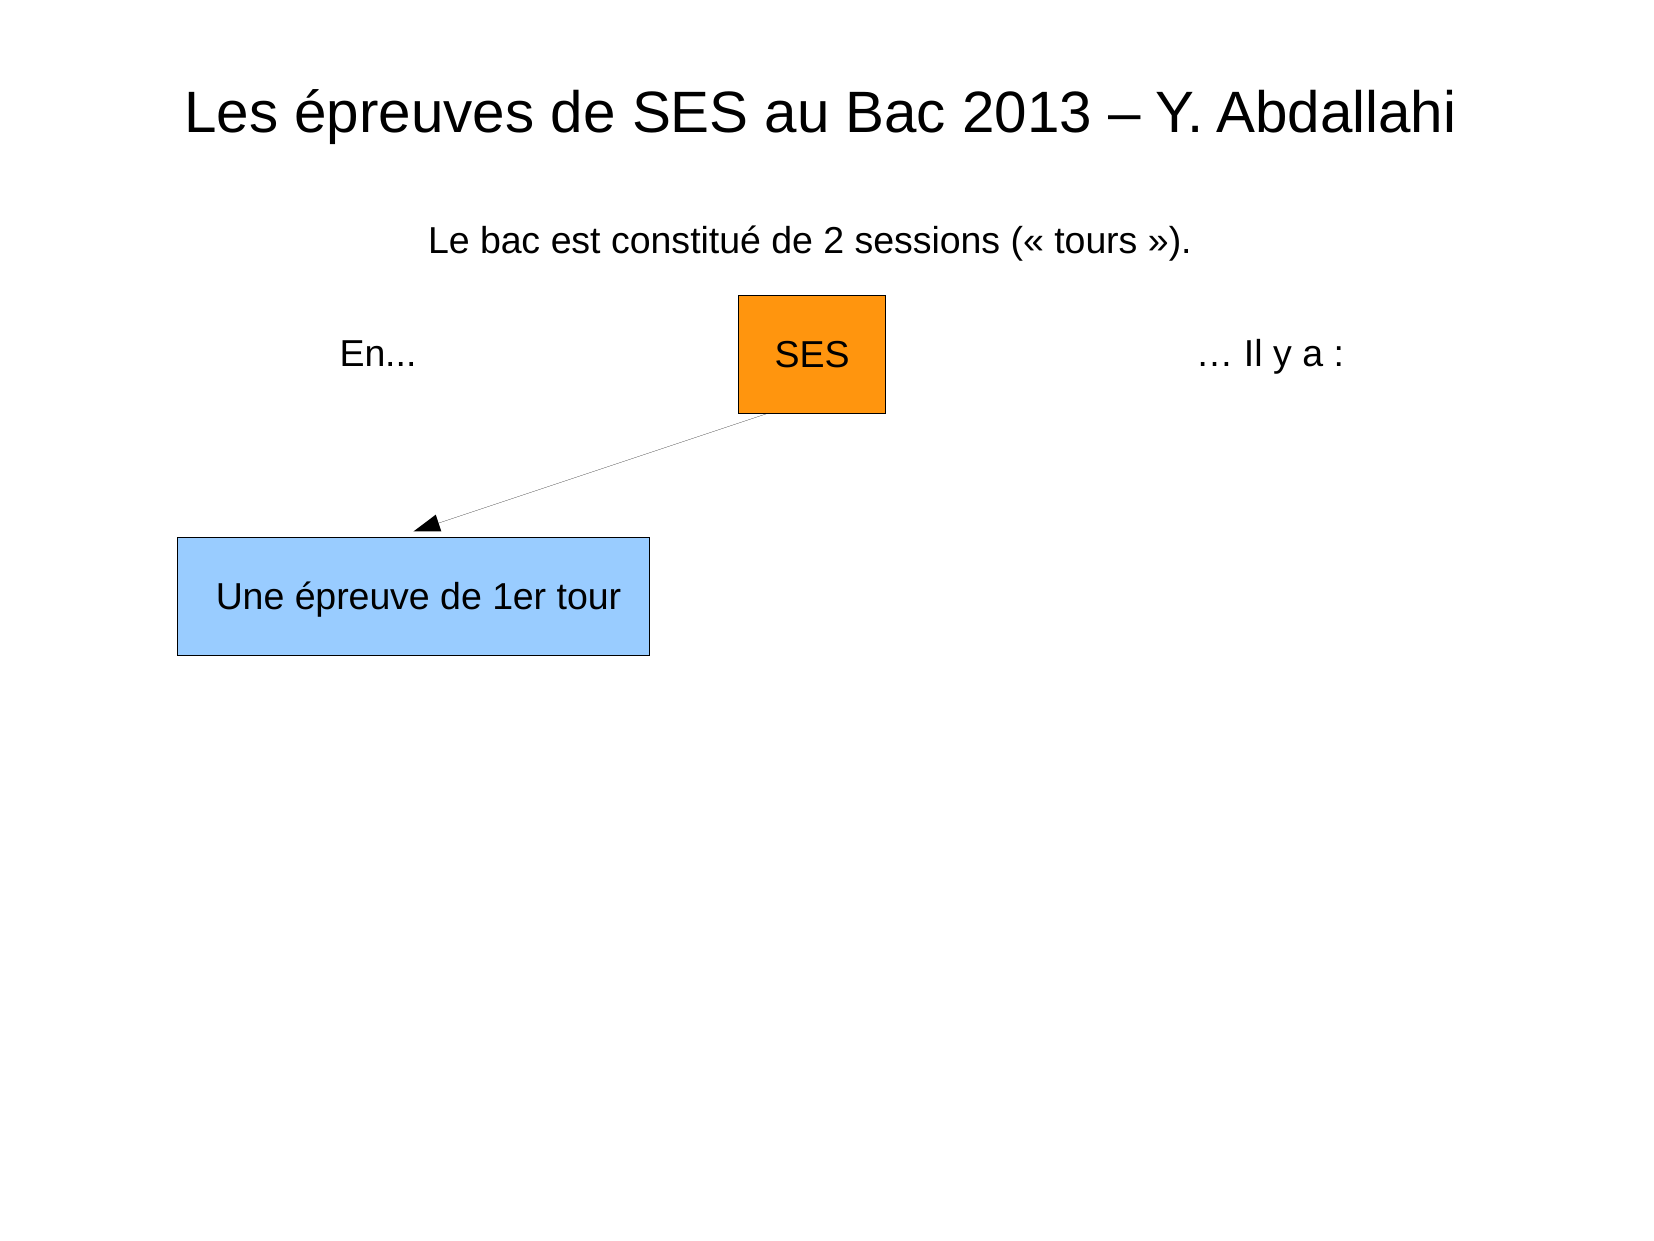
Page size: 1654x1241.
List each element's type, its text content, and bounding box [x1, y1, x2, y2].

text_box … Il y a : [1181, 324, 1359, 382]
text_box Une épreuve de 1er tour [177, 537, 650, 656]
text_box Le bac est constitué de 2 sessions (« tours »). [413, 212, 1209, 270]
title Les épreuves de SES au Bac 2013 – Y. Abdallahi [76, 53, 1566, 172]
text_box SES [738, 295, 886, 414]
text_box En... [324, 324, 432, 382]
